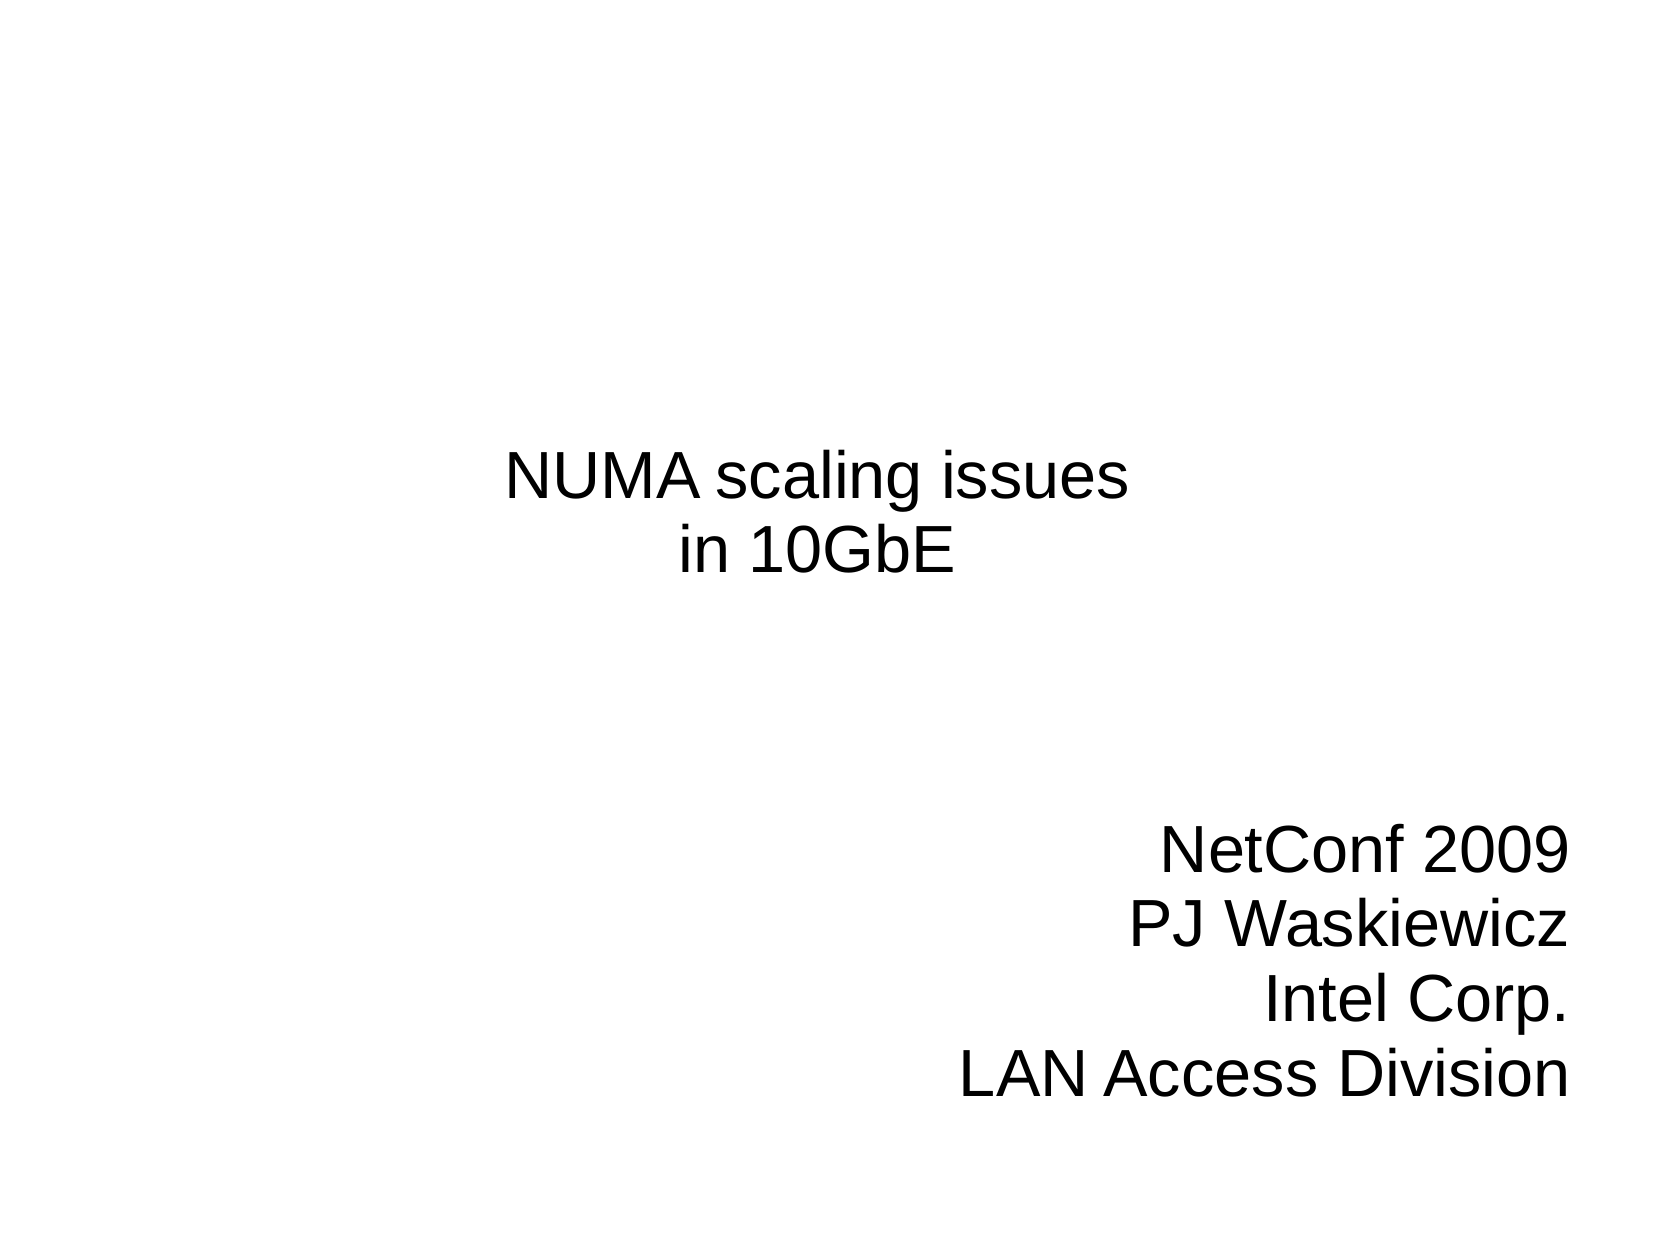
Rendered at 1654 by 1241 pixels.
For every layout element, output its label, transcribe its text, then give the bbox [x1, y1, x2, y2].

subtitle NUMA scaling issues in 10GbE NetConf 2009 PJ Waskiewicz Intel Corp. LAN Access Division [82, 288, 1571, 1111]
